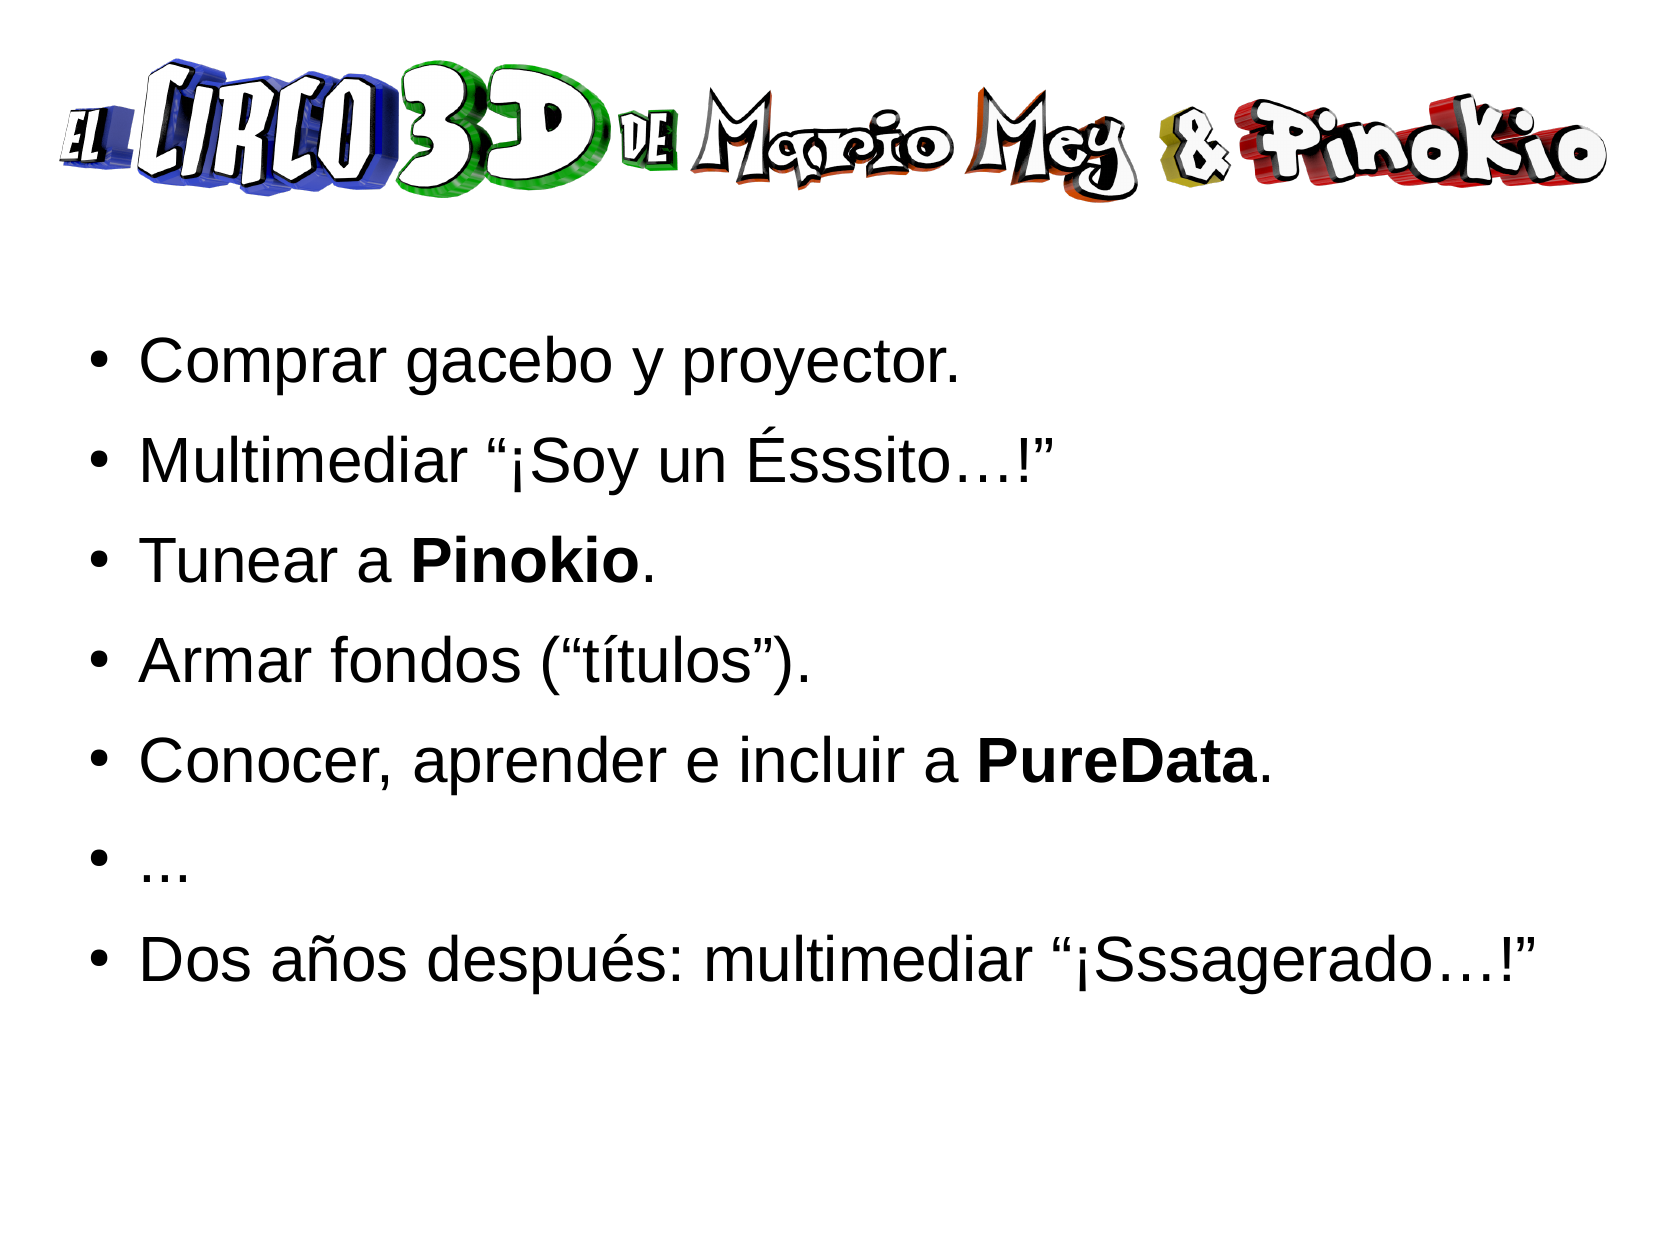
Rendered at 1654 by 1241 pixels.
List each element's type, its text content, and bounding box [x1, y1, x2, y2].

picture [59, 58, 1607, 203]
list Comprar gacebo y proyector. Multimediar “¡Soy un Ésssito…!” Tunear a Pinokio. Armar fondos (“títulos”). Conocer, aprender e incluir a PureData. ... Dos años después: multimediar “¡Sssagerado…!” [70, 324, 1559, 1045]
